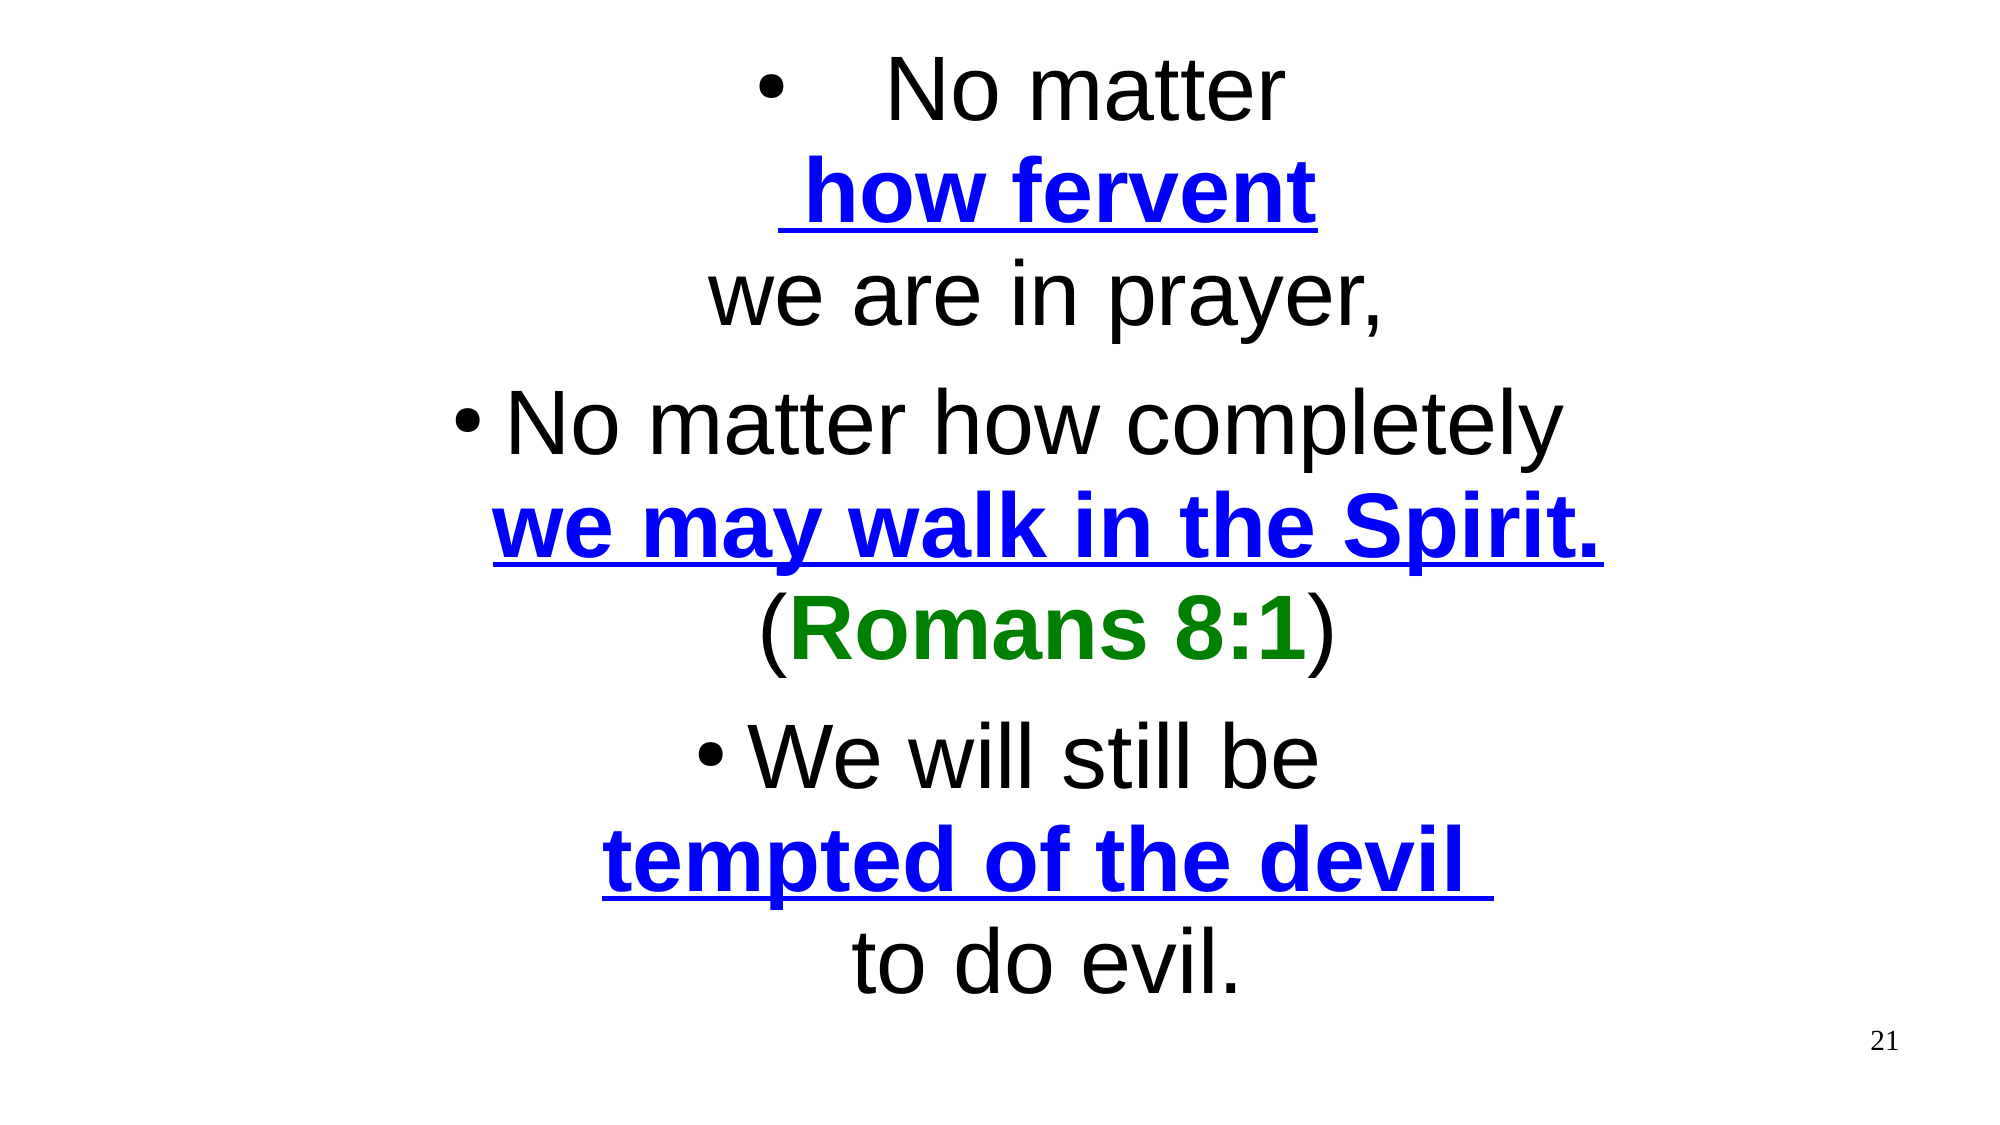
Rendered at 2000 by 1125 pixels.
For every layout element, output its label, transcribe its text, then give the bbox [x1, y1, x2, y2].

list No matter how fervent we are in prayer, No matter how completely we may walk in the Spirit. (Romans 8:1) We will still be tempted of the devil to do evil. [37, 37, 1988, 1088]
